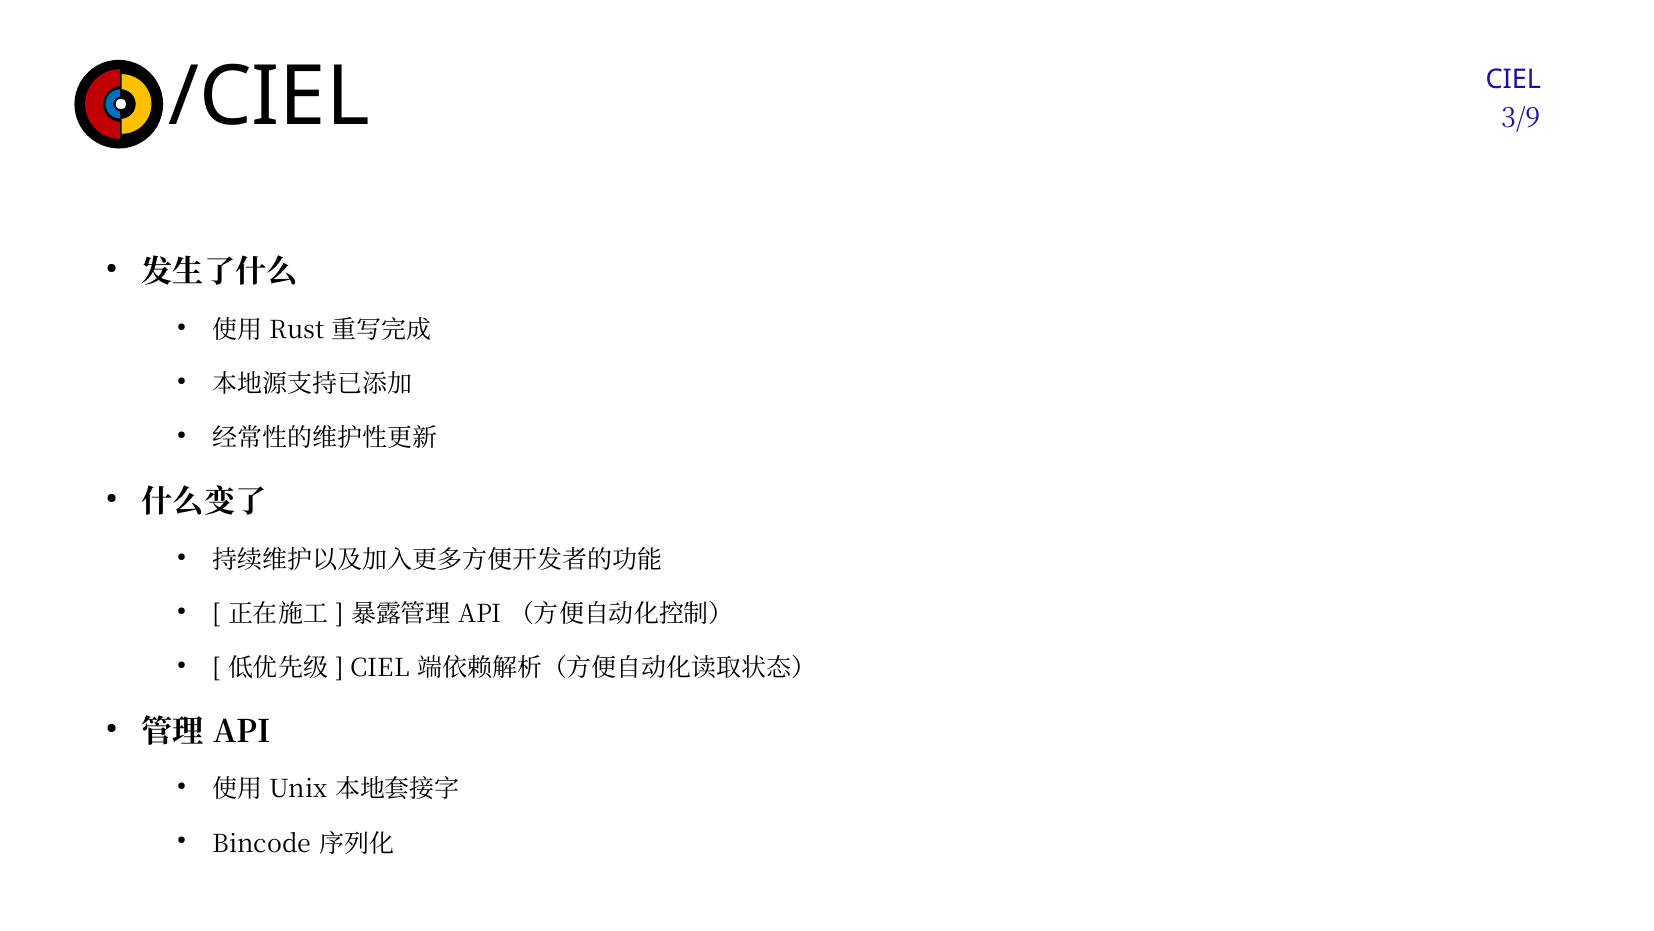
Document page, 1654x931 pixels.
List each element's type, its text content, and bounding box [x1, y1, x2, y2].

text_box CIEL <编号>/9 [1470, 52, 1604, 184]
picture [71, 57, 153, 151]
text_box 发生了什么 使用Rust重写完成 本地源支持已添加 经常性的维护性更新 什么变了 持续维护以及加入更多方便开发者的功能 [正在施工]暴露管理API（方便自动化控制） [低优先级] CIEL端依赖解析（方便自动化读取状态） 管理API 使用Unix本地套接字 Bincode序列化 [106, 224, 992, 860]
text_box /CIEL [153, 28, 697, 163]
